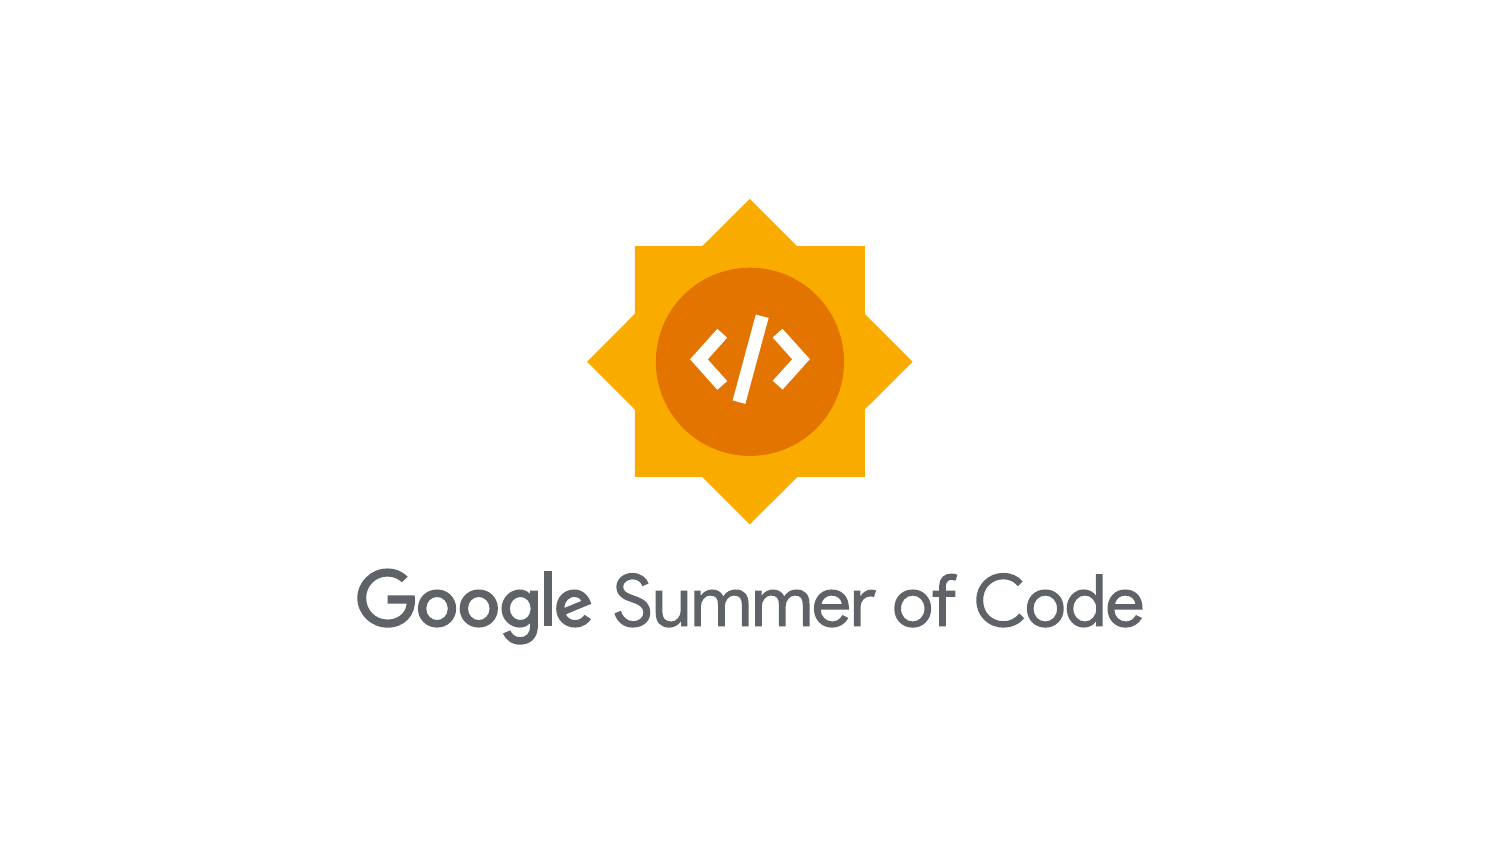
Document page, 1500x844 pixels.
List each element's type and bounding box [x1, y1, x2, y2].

text_box [1066, 574, 1103, 628]
text_box [1026, 589, 1064, 628]
text_box [976, 572, 1025, 628]
text_box [544, 571, 552, 626]
text_box [813, 589, 849, 628]
text_box [556, 589, 592, 628]
text_box [932, 573, 958, 627]
text_box [694, 589, 749, 627]
text_box [417, 589, 457, 628]
text_box [357, 568, 416, 628]
text_box [853, 589, 877, 627]
text_box [587, 198, 913, 525]
text_box [1107, 589, 1143, 628]
text_box [614, 572, 651, 628]
text_box [894, 589, 932, 628]
text_box [655, 590, 688, 628]
text_box [459, 589, 498, 628]
text_box [755, 589, 810, 627]
text_box [501, 589, 538, 645]
